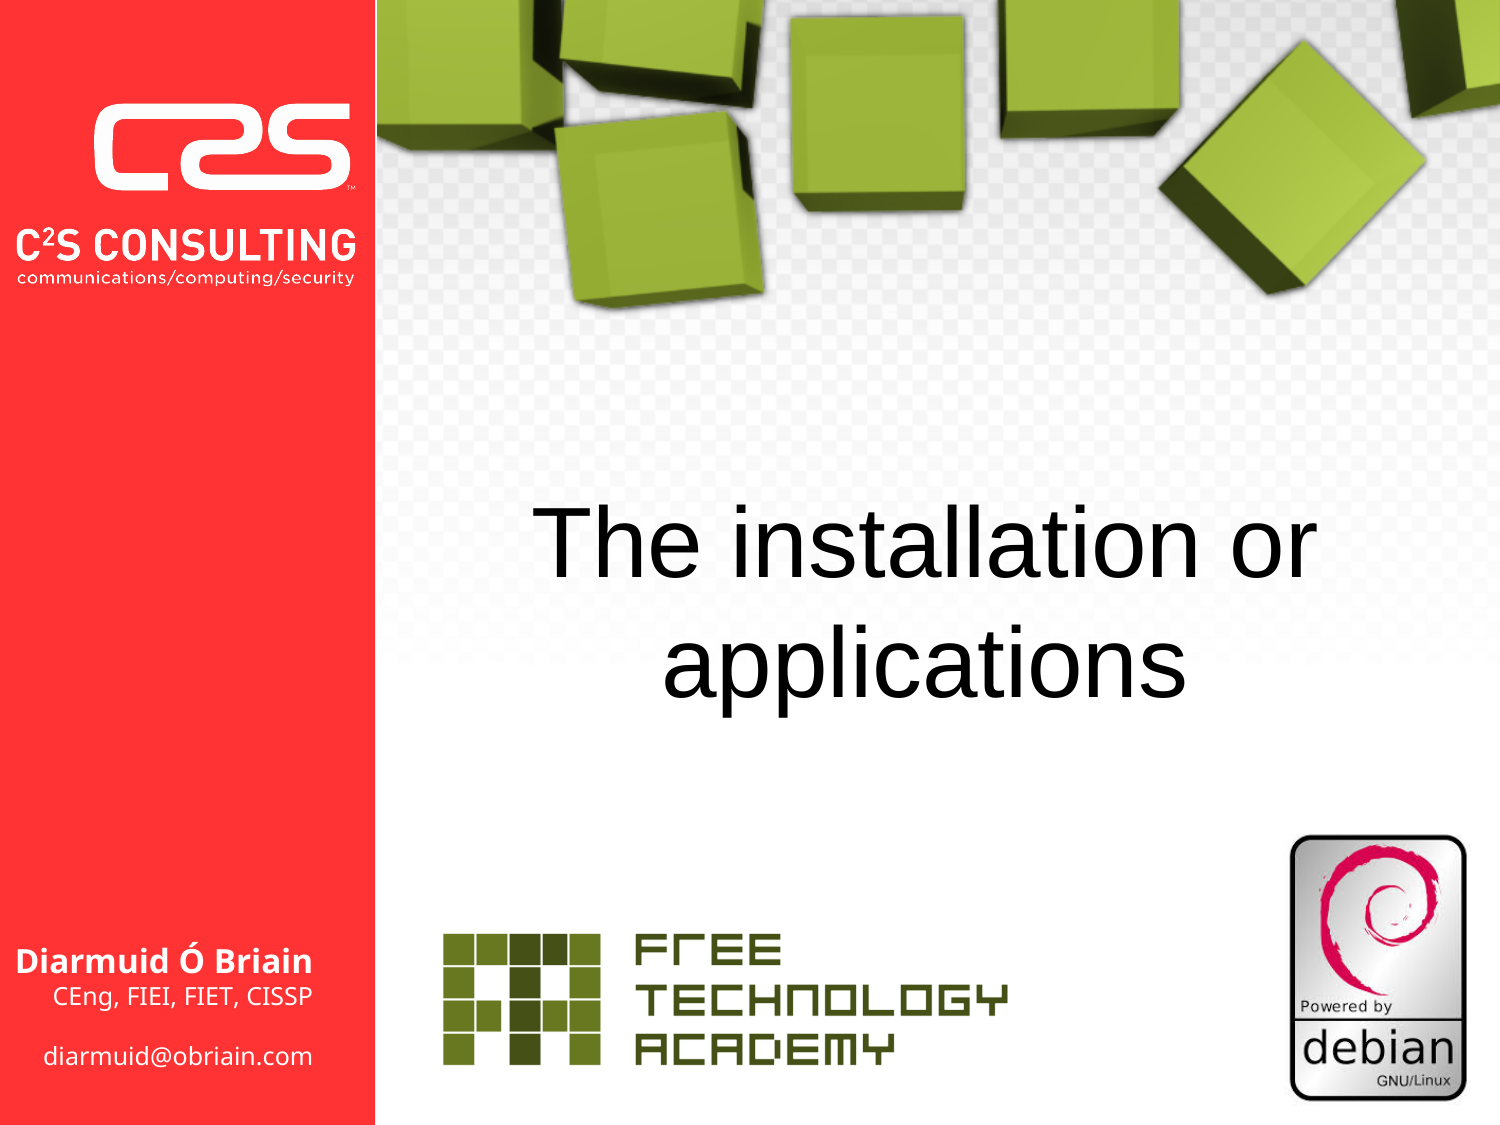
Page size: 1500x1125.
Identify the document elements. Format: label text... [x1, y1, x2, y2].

picture [437, 926, 1016, 1075]
picture [1276, 826, 1474, 1111]
picture [13, 98, 361, 290]
picture [377, 0, 1500, 667]
subtitle The installation or applications [425, 354, 1426, 841]
